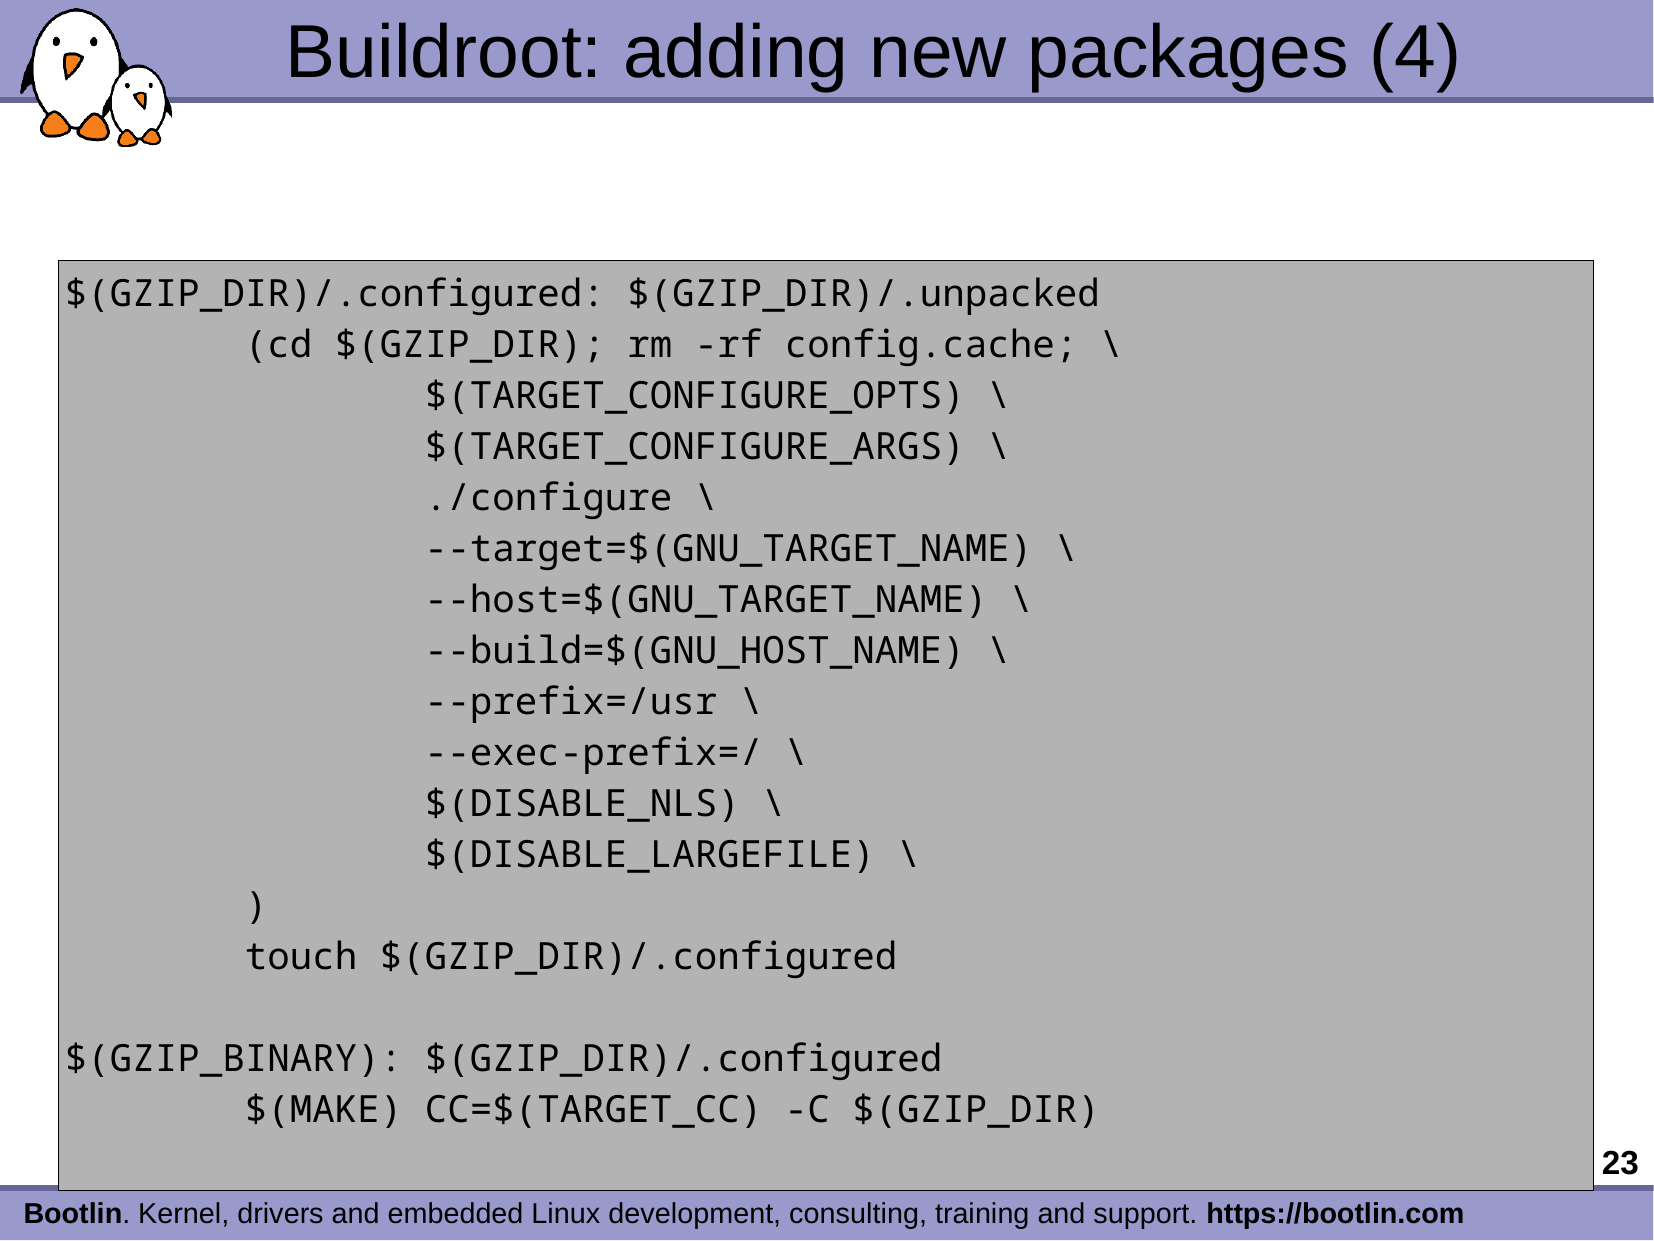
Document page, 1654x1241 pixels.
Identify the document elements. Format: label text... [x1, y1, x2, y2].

picture [20, 8, 172, 147]
text_box $(GZIP_DIR)/.configured: $(GZIP_DIR)/.unpacked (cd $(GZIP_DIR); rm -rf config.cache; \ $(TARGET_CONFIGURE_OPTS) \ $(TARGET_CONFIGURE_ARGS) \ ./configure \ --target=$(GNU_TARGET_NAME) \ --host=$(GNU_TARGET_NAME) \ --build=$(GNU_HOST_NAME) \ --prefix=/usr \ --exec-prefix=/ \ $(DISABLE_NLS) \ $(DISABLE_LARGEFILE) \ ) touch $(GZIP_DIR)/.configured $(GZIP_BINARY): $(GZIP_DIR)/.configured $(MAKE) CC=$(TARGET_CC) -C $(GZIP_DIR) [58, 260, 1594, 1056]
title Buildroot: adding new packages (4) [197, 5, 1551, 97]
